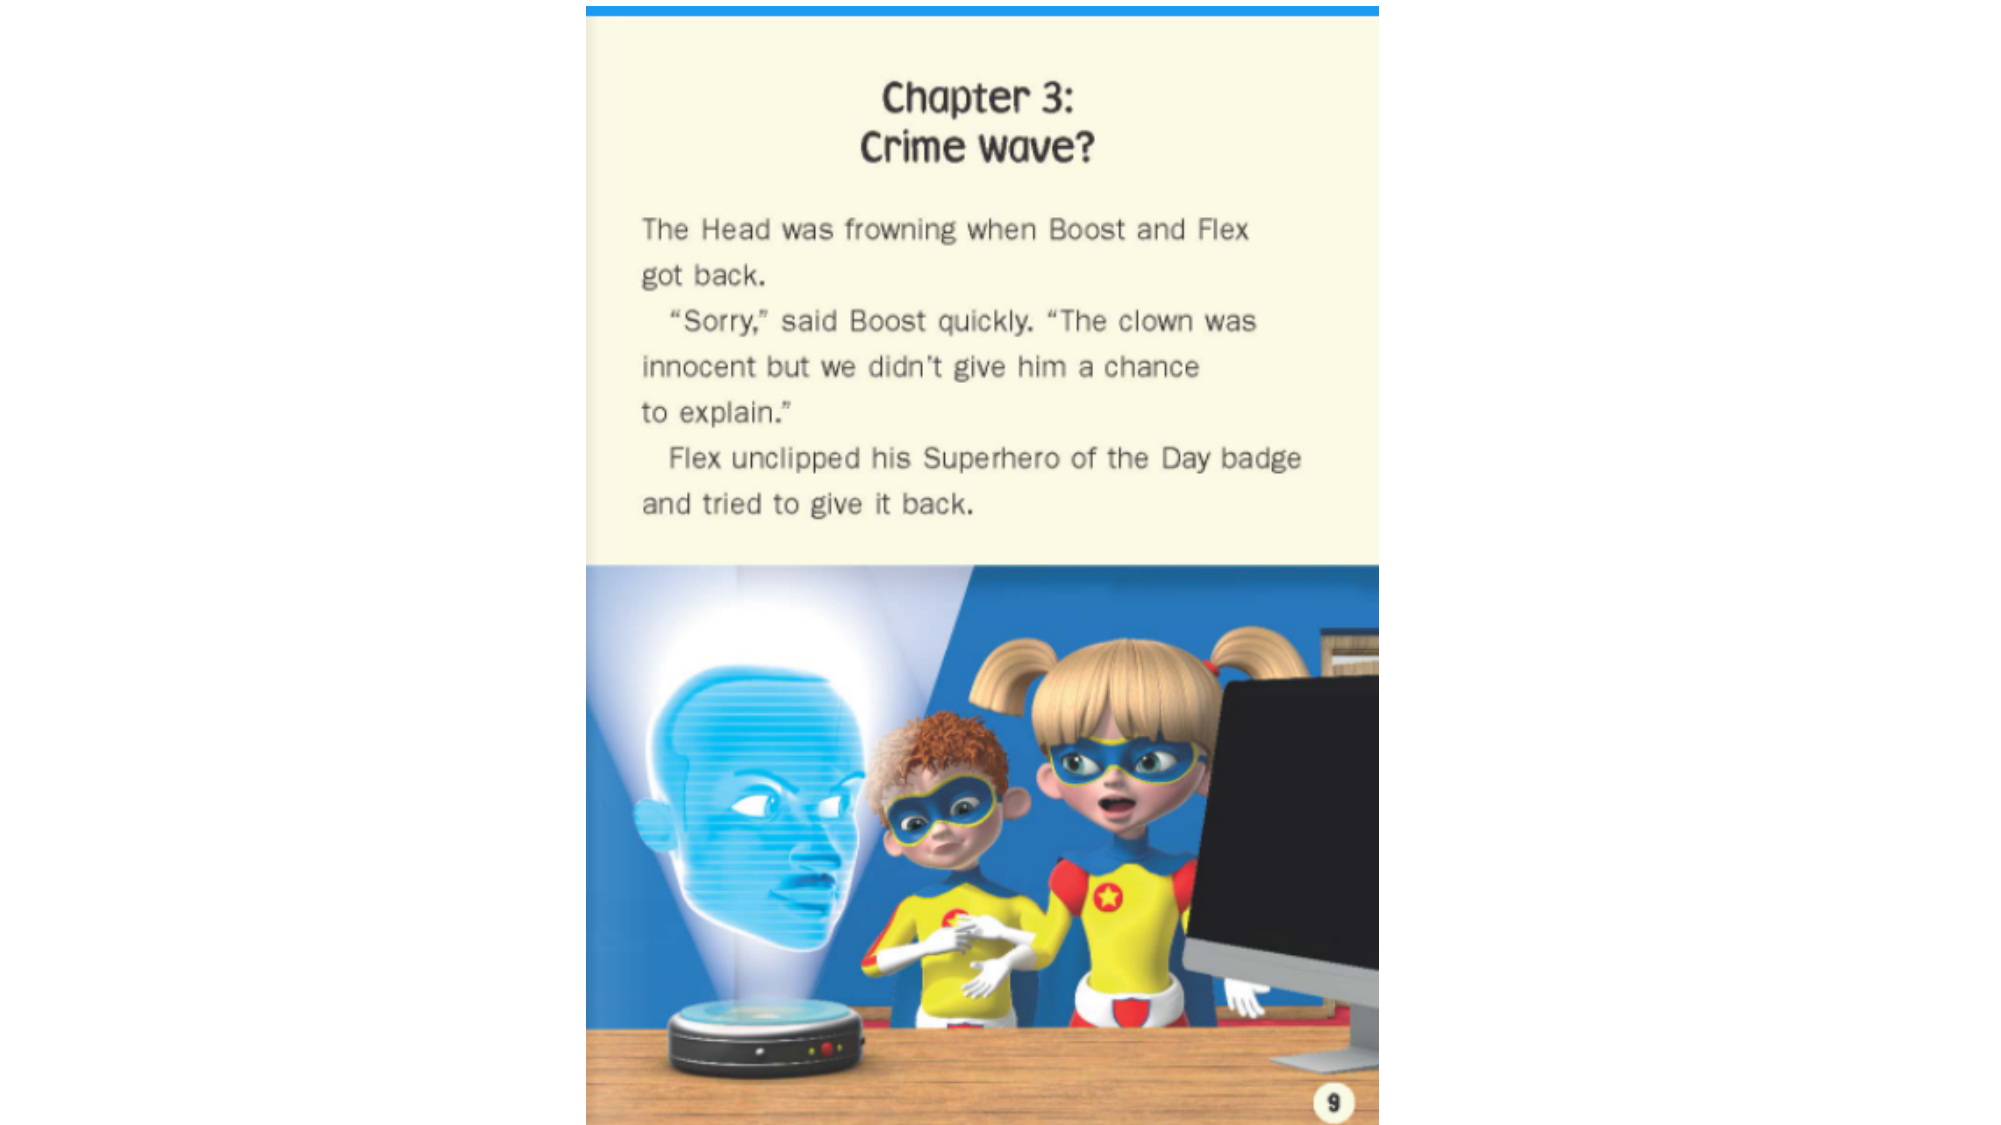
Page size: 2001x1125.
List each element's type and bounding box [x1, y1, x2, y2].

picture [586, 6, 1379, 1125]
